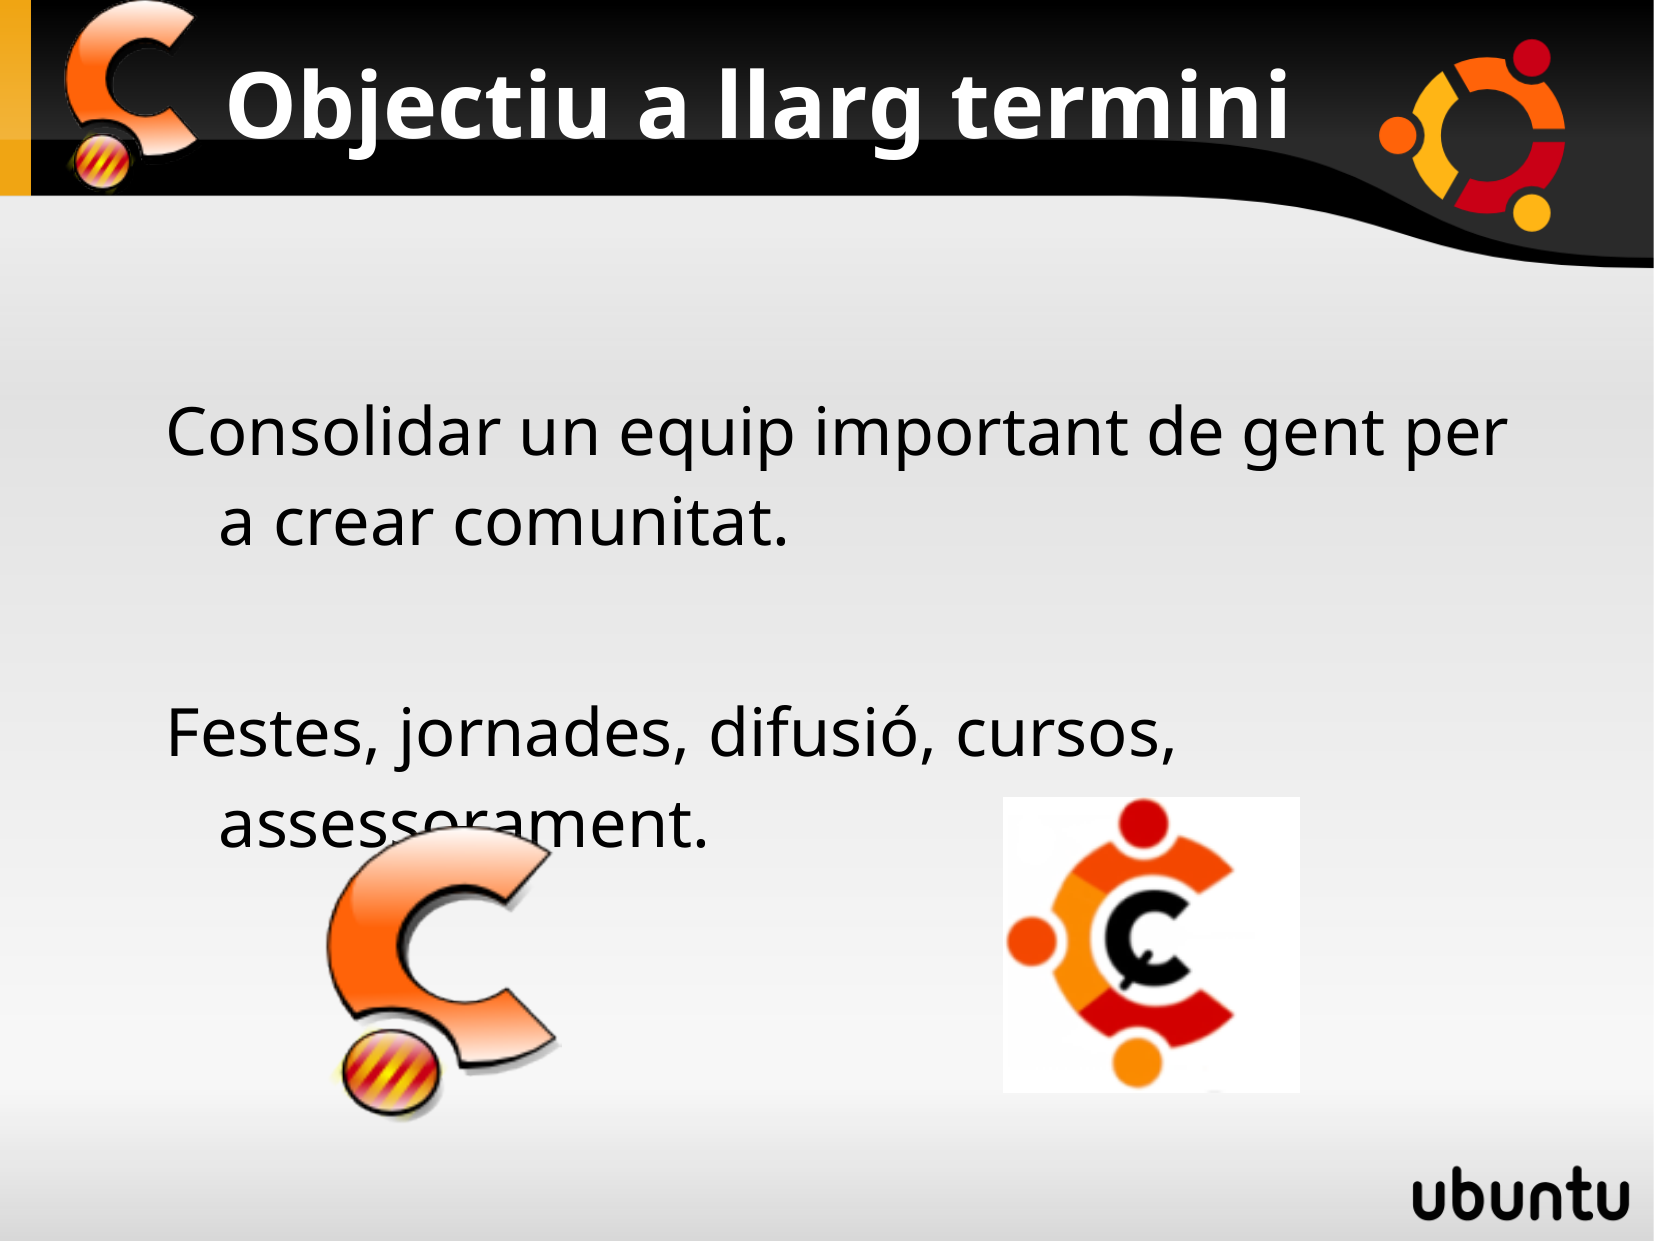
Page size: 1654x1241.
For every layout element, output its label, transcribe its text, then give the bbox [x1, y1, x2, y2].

list Consolidar un equip important de gent per a crear comunitat. Festes, jornades, difusió, cursos, assessorament. [147, 383, 1539, 1166]
picture [0, 0, 1654, 1241]
title Objectiu a llarg termini [76, 0, 1565, 208]
